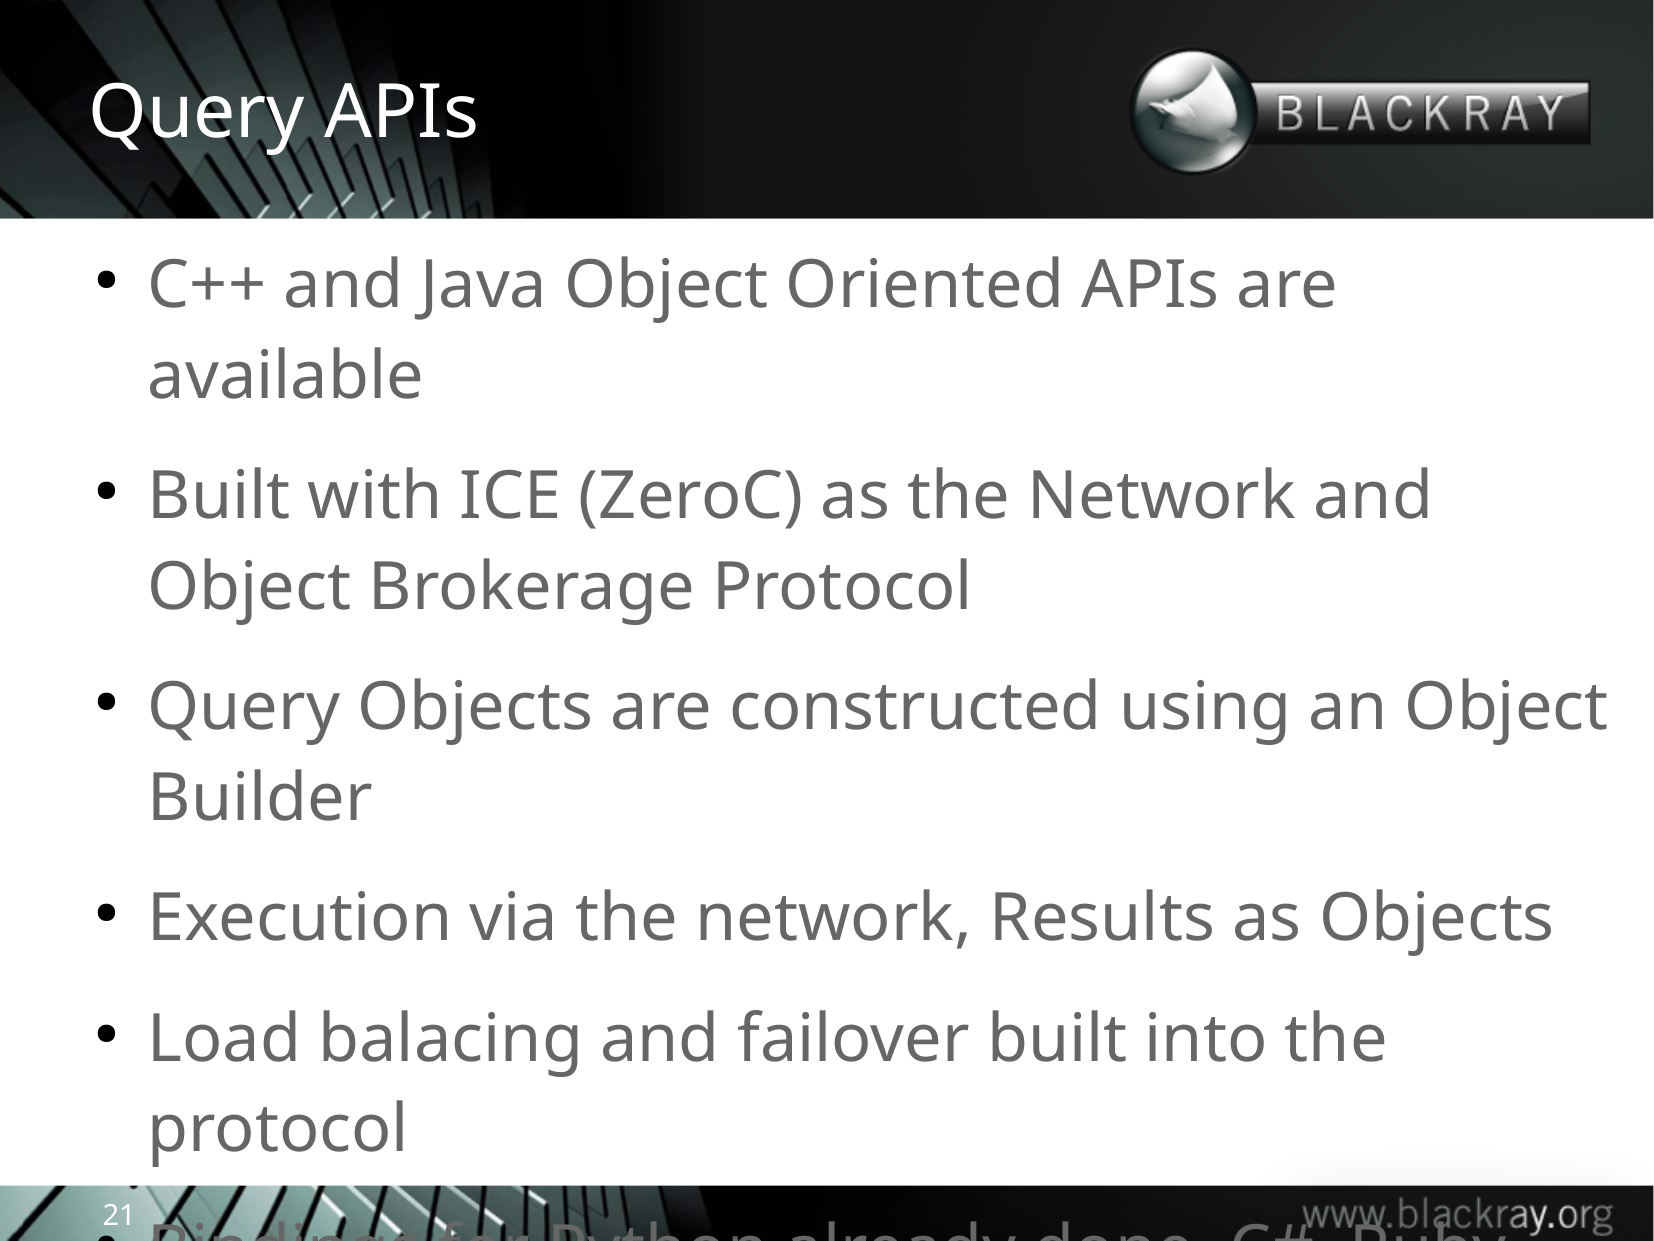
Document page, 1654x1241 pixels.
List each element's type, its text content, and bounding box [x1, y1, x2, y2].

title Query APIs [88, 46, 1577, 170]
picture [0, 0, 1654, 1241]
picture [559, 1230, 578, 1241]
picture [1361, 1230, 1380, 1241]
list C++ and Java Object Oriented APIs are available Built with ICE (ZeroC) as the Network and Object Brokerage Protocol Query Objects are constructed using an Object Builder Execution via the network, Results as Objects Load balacing and failover built into the protocol Bindings for Python already done, C#, Ruby and PHP in the works [76, 236, 1625, 1137]
picture [159, 1230, 179, 1241]
